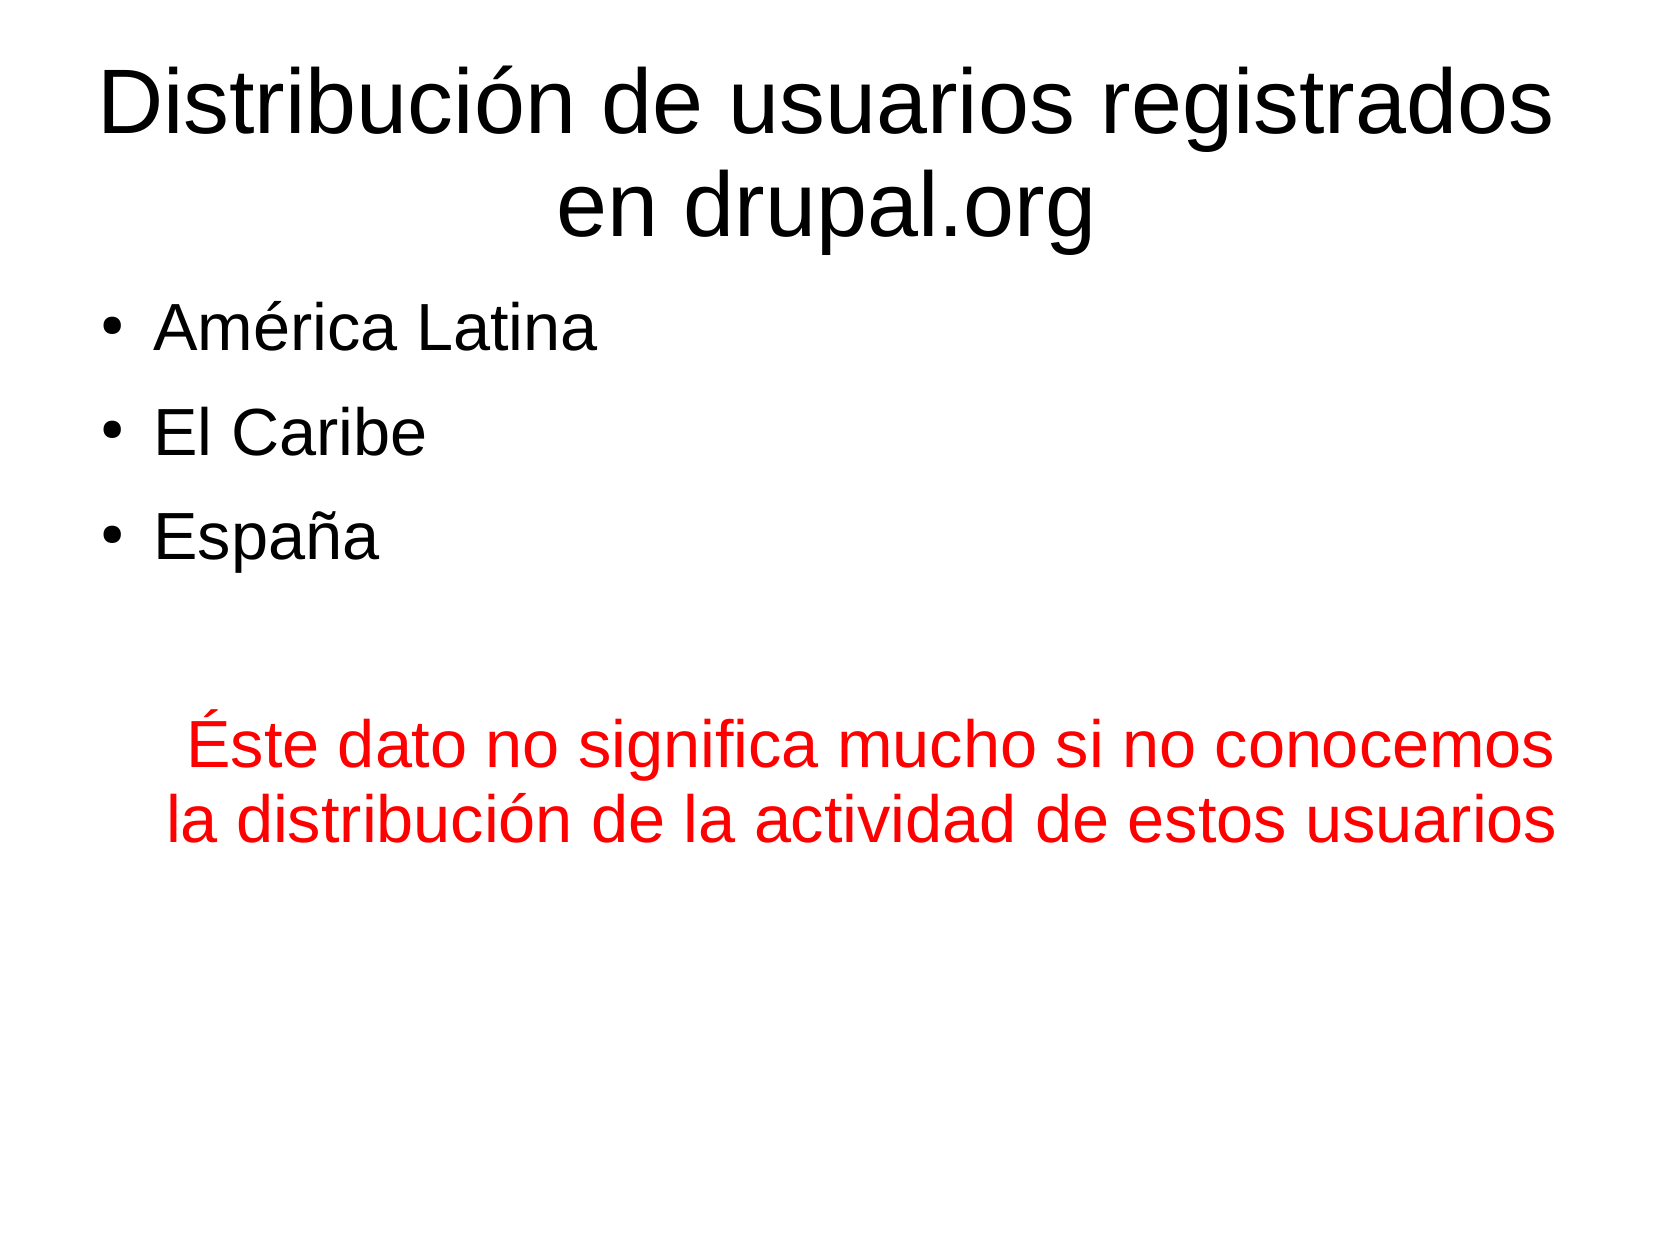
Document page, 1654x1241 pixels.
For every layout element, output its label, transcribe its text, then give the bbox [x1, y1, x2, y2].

list América Latina El Caribe España Éste dato no significa mucho si no conocemos la distribución de la actividad de estos usuarios [82, 290, 1571, 1109]
title Distribución de usuarios registrados en drupal.org [82, 49, 1571, 257]
